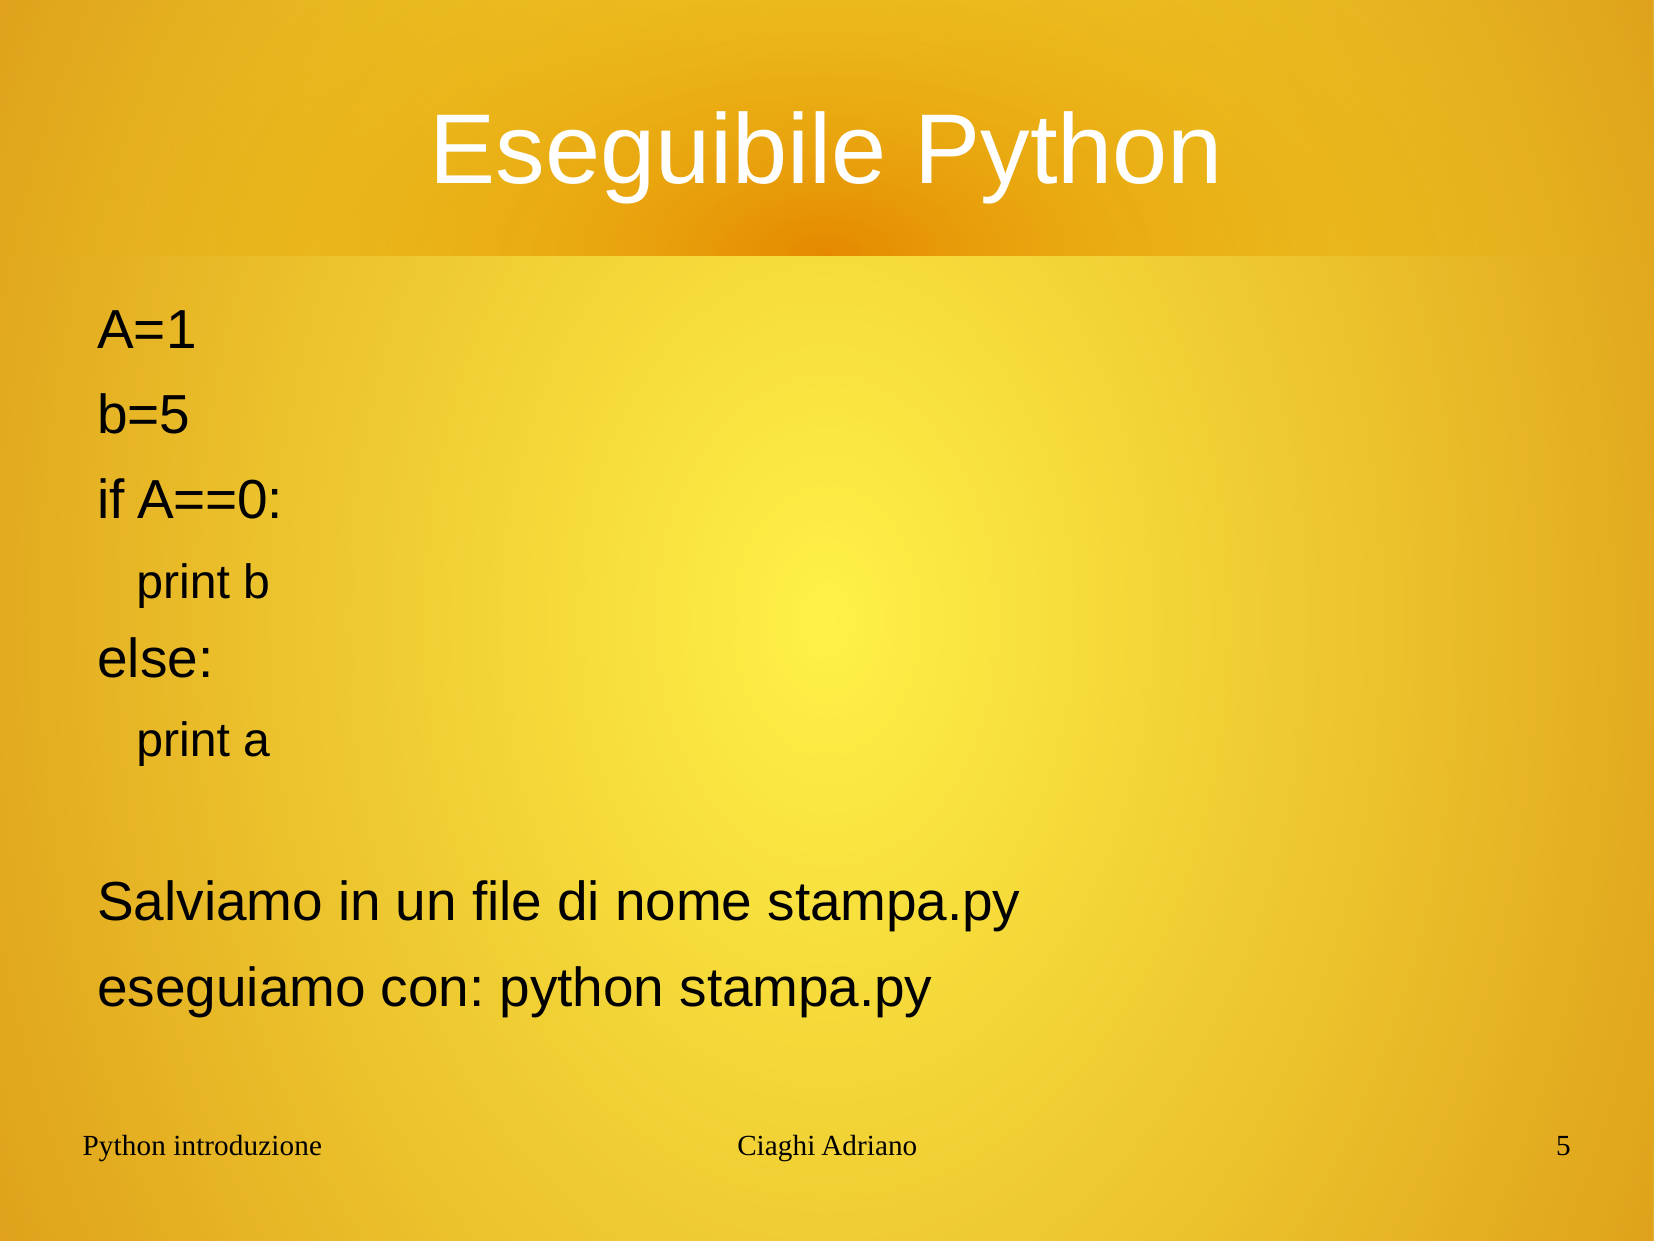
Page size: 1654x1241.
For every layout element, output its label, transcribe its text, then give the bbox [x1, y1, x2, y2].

list A=1 b=5 if A==0: print b else: print a Salviamo in un file di nome stampa.py eseguiamo con: python stampa.py [82, 299, 1571, 1019]
title Eseguibile Python [82, 47, 1571, 252]
